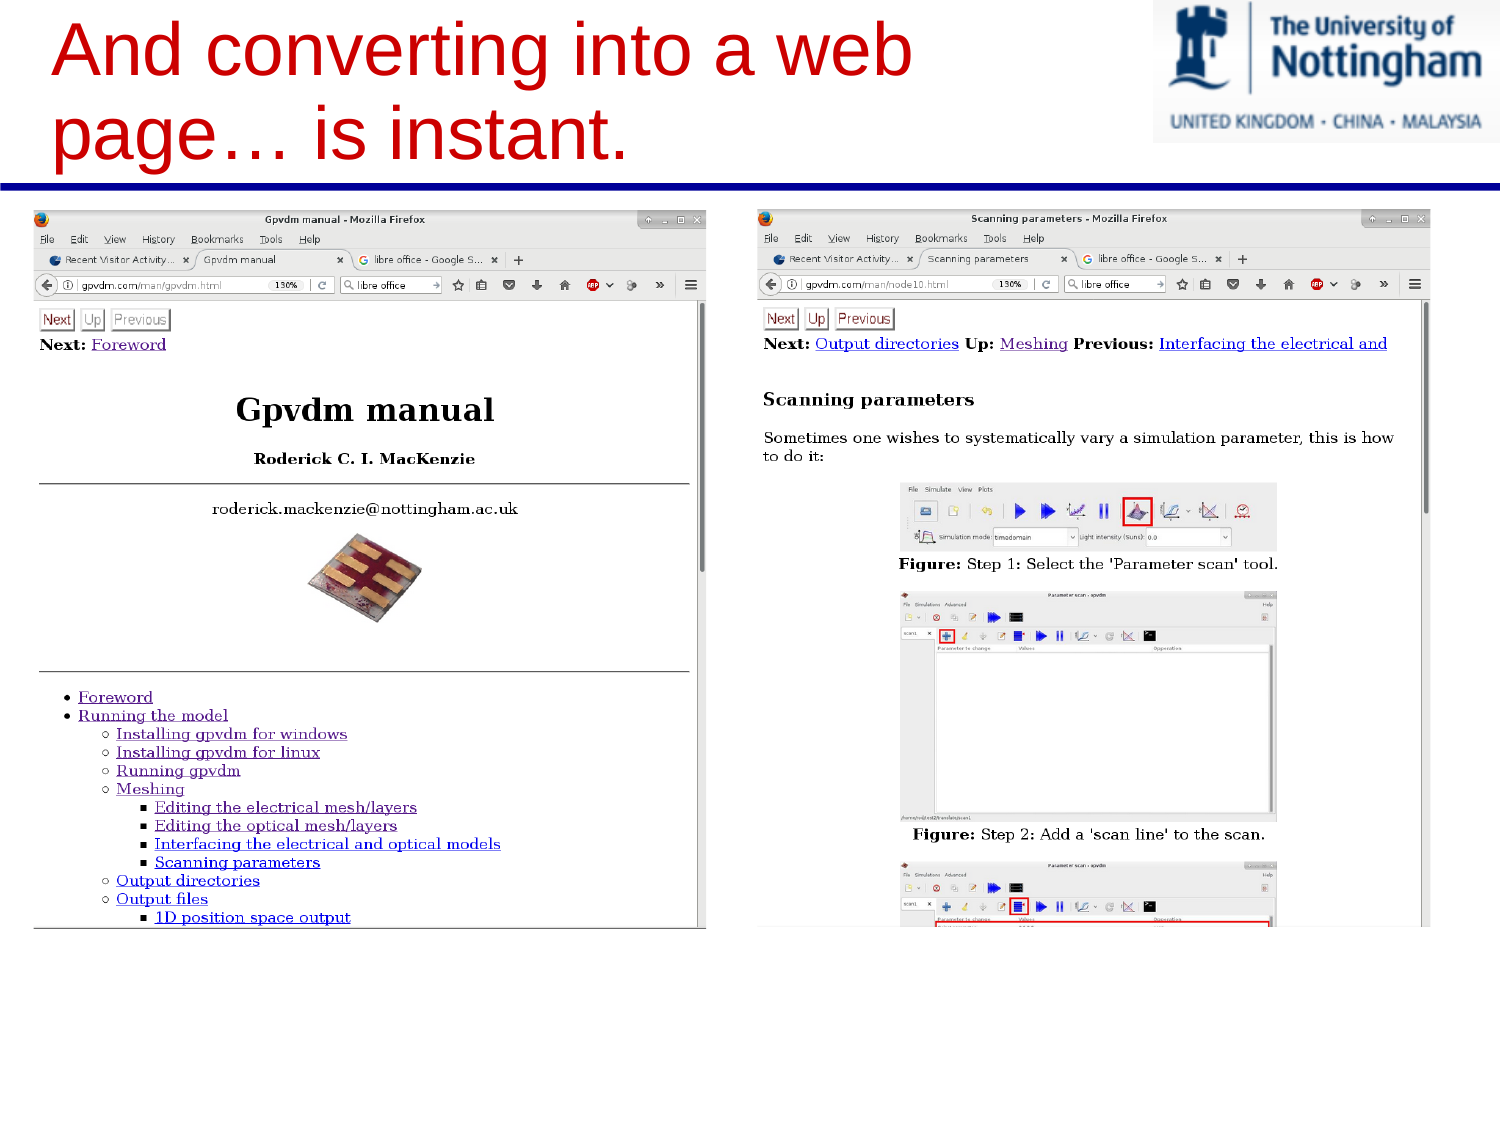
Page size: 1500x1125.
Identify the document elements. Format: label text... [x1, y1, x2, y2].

picture [757, 209, 1431, 927]
picture [33, 210, 707, 929]
text_box And converting into a web page… is instant. [36, 0, 991, 183]
picture [1153, 0, 1500, 143]
